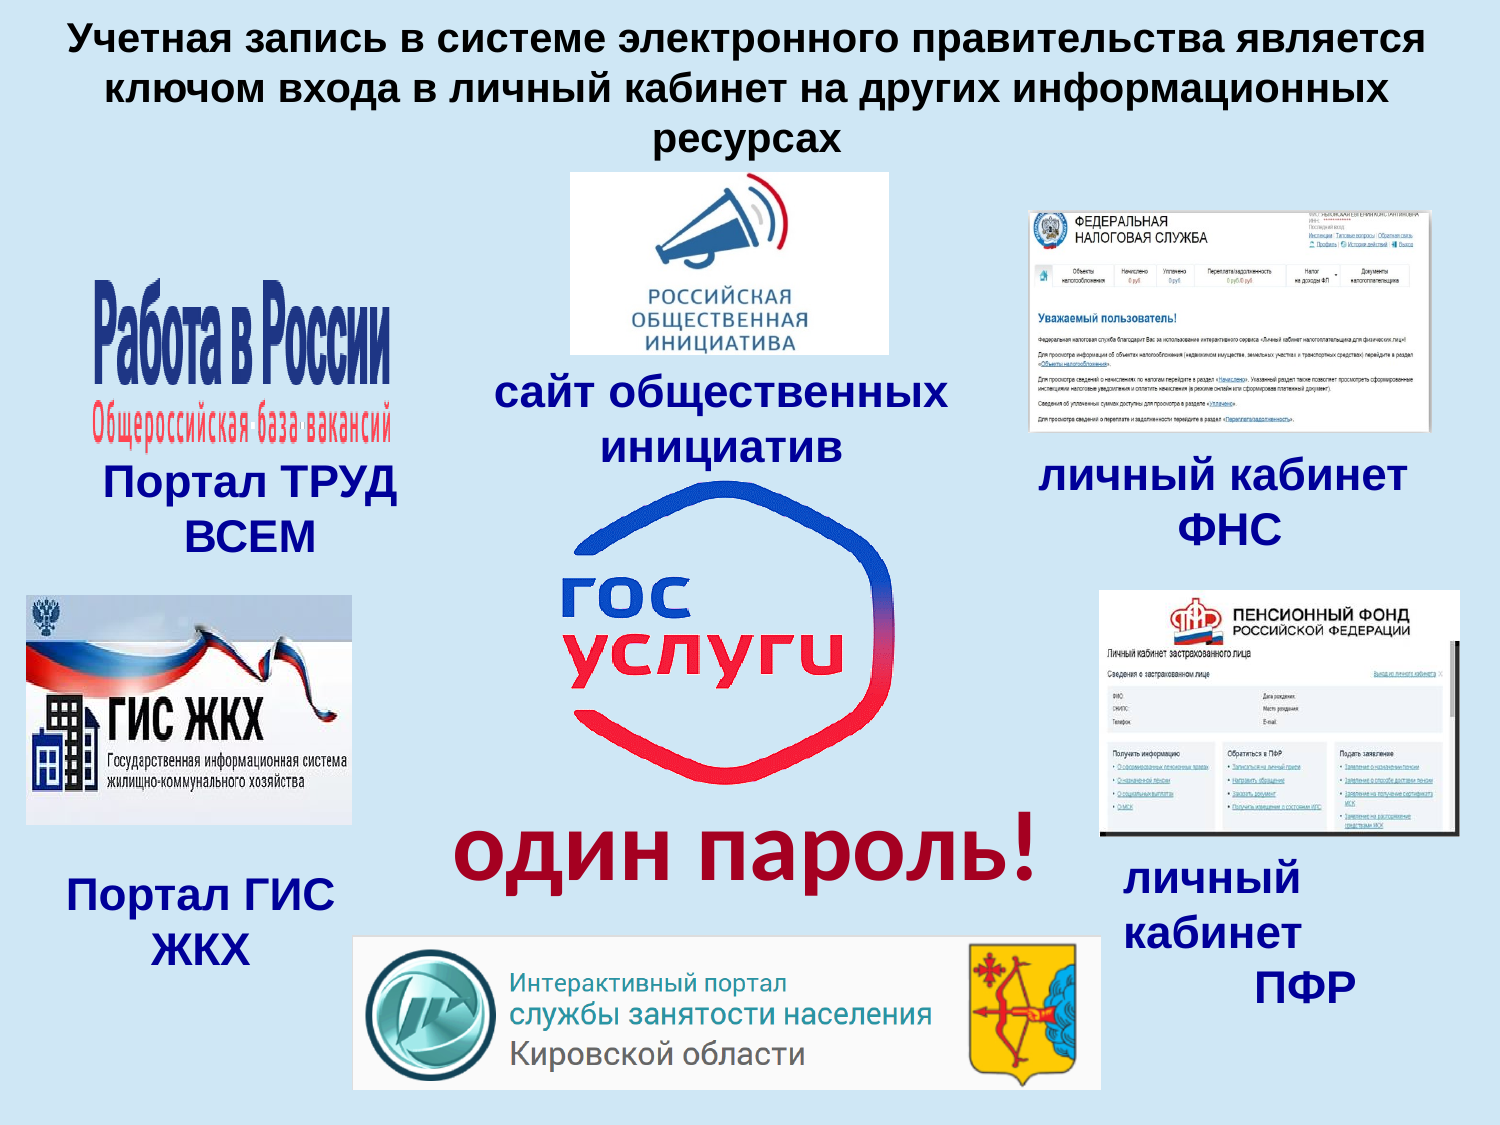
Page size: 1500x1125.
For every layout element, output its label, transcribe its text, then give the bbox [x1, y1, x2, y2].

picture [26, 595, 352, 826]
picture [352, 935, 1101, 1090]
text_box личный кабинет ФНС [969, 436, 1491, 562]
text_box личный кабинет ПФР [1108, 839, 1500, 1020]
picture [1028, 210, 1432, 433]
text_box Учетная запись в системе электронного правительства является ключом входа в личный кабинет на других информационных ресурсах [33, 3, 1461, 168]
text_box сайт общественных инициатив [414, 354, 1029, 479]
picture [1099, 590, 1460, 837]
picture [558, 479, 901, 772]
picture [92, 277, 390, 444]
text_box Портал ГИС ЖКХ [51, 857, 351, 983]
text_box один пароль! [222, 772, 1272, 908]
text_box Портал ТРУД ВСЕМ [18, 444, 482, 570]
picture [570, 172, 889, 354]
